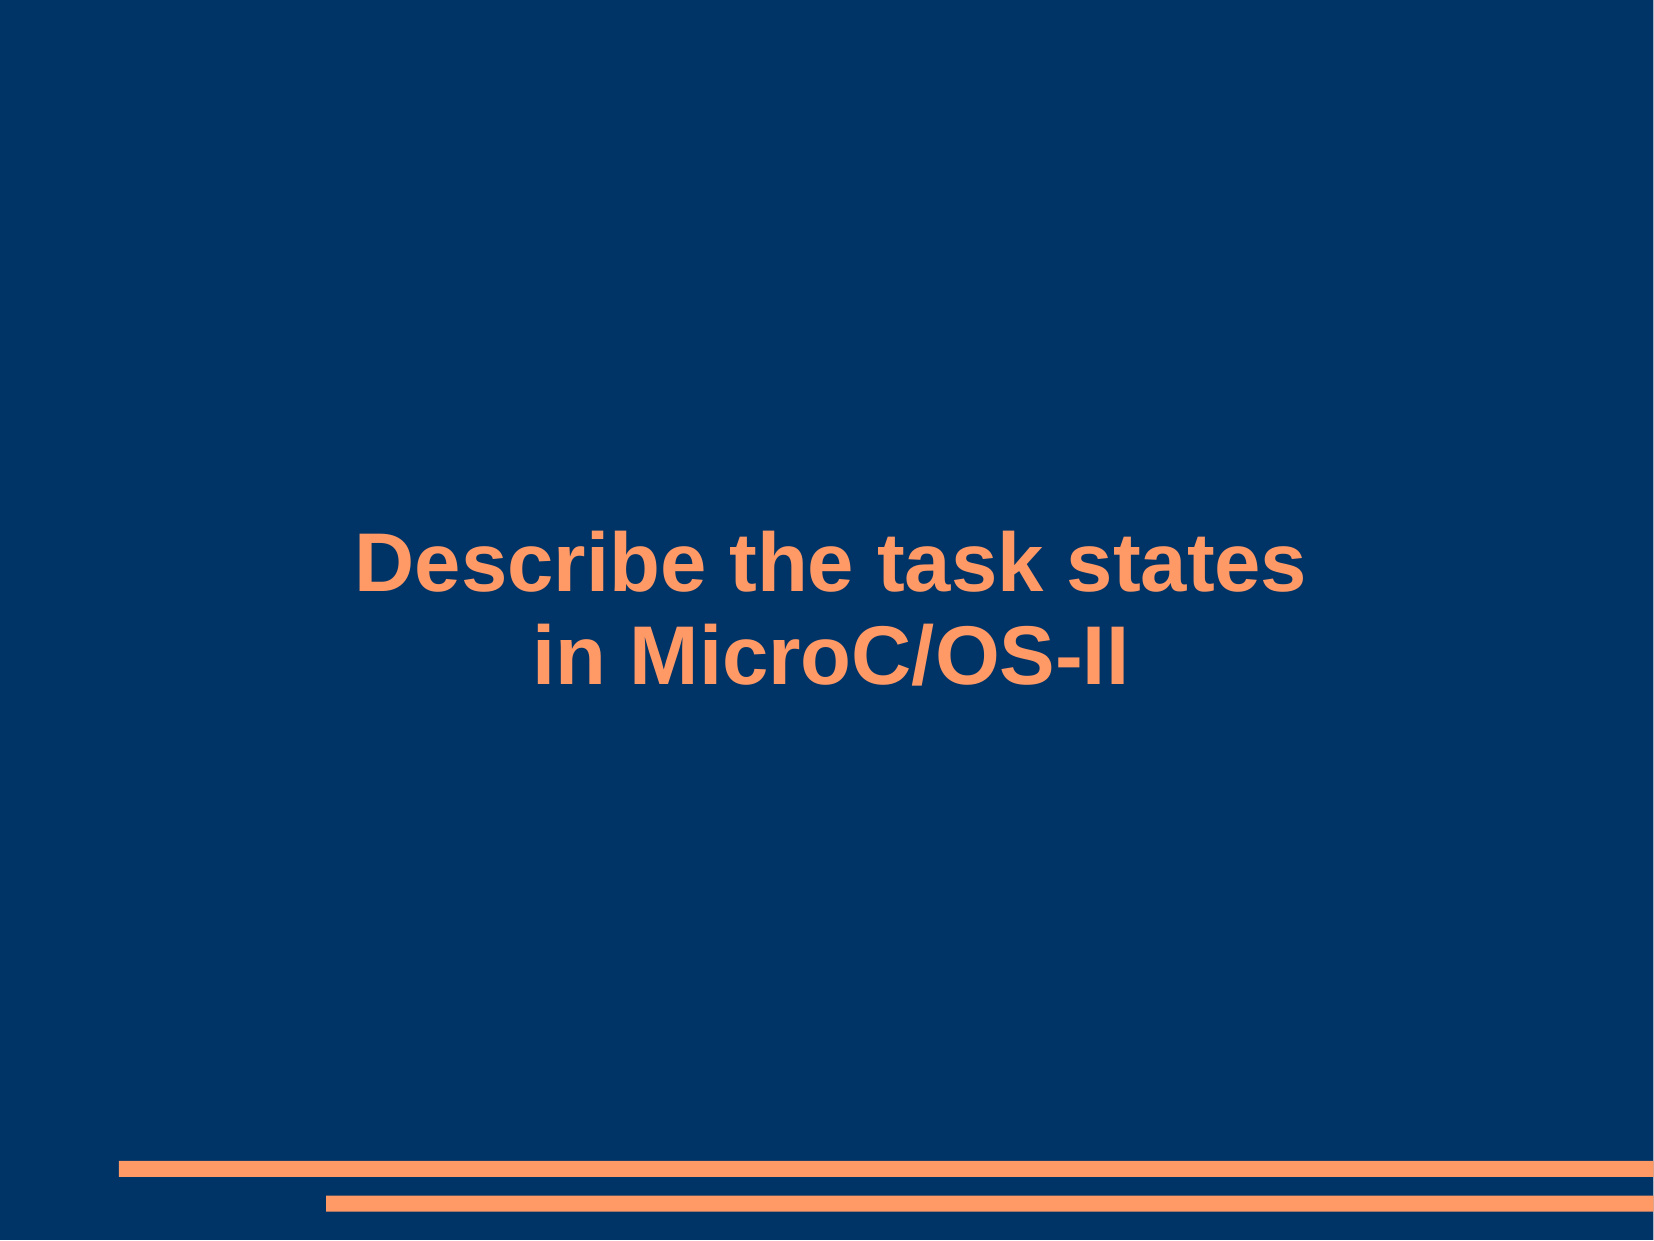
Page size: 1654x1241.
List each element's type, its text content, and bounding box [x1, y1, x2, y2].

title Describe the task states in MicroC/OS-II [125, 505, 1538, 713]
